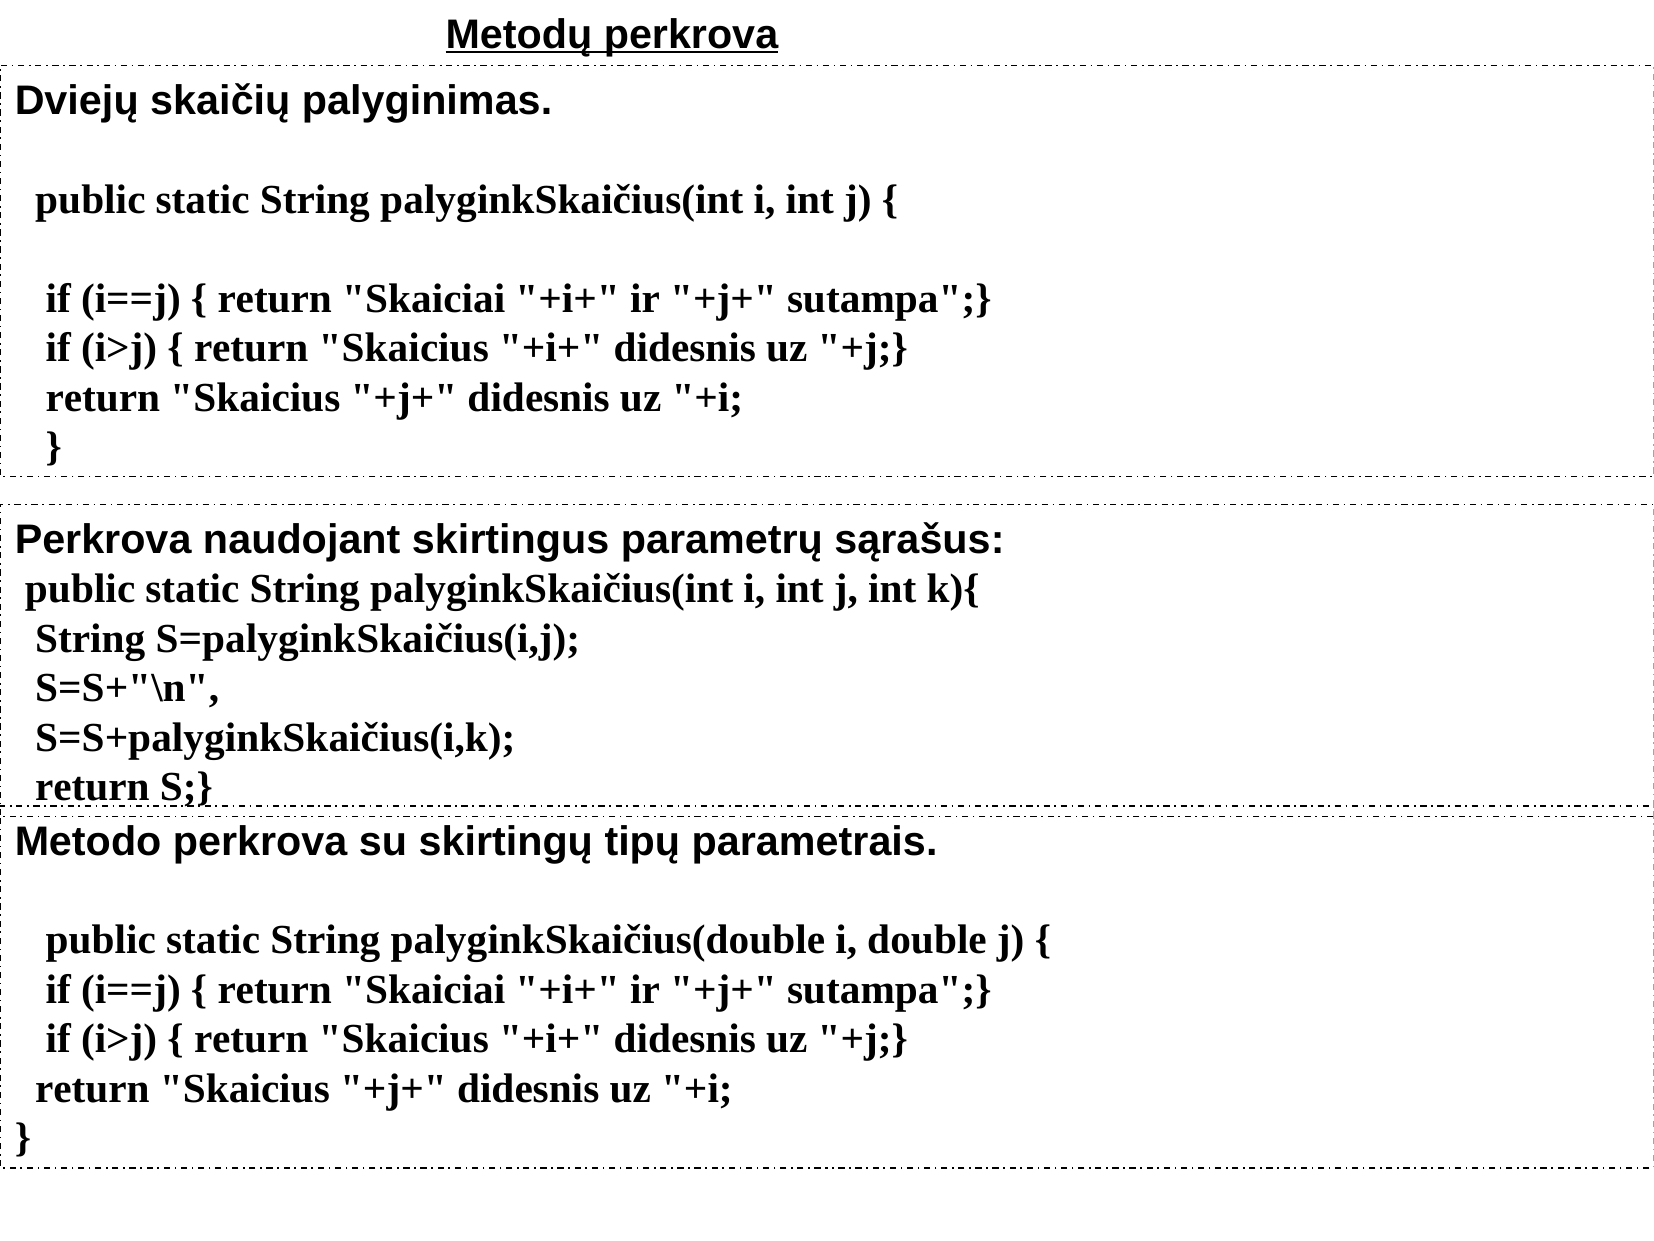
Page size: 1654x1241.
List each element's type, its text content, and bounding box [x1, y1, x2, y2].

text_box Metodų perkrova [430, 0, 794, 65]
text_box Dviejų skaičių palyginimas. public static String palyginkSkaičius(int i, int j) { if (i==j) { return "Skaiciai "+i+" ir "+j+" sutampa";} if (i>j) { return "Skaicius "+i+" didesnis uz "+j;} return "Skaicius "+j+" didesnis uz "+i; } [0, 65, 1654, 477]
text_box Perkrova naudojant skirtingus parametrų sąrašus: public static String palyginkSkaičius(int i, int j, int k){ String S=palyginkSkaičius(i,j); S=S+"\n", S=S+palyginkSkaičius(i,k); return S;} [0, 504, 1654, 805]
text_box Metodo perkrova su skirtingų tipų parametrais. public static String palyginkSkaičius(double i, double j) { if (i==j) { return "Skaiciai "+i+" ir "+j+" sutampa";} if (i>j) { return "Skaicius "+i+" didesnis uz "+j;} return "Skaicius "+j+" didesnis uz "+i; } [0, 805, 1654, 1168]
